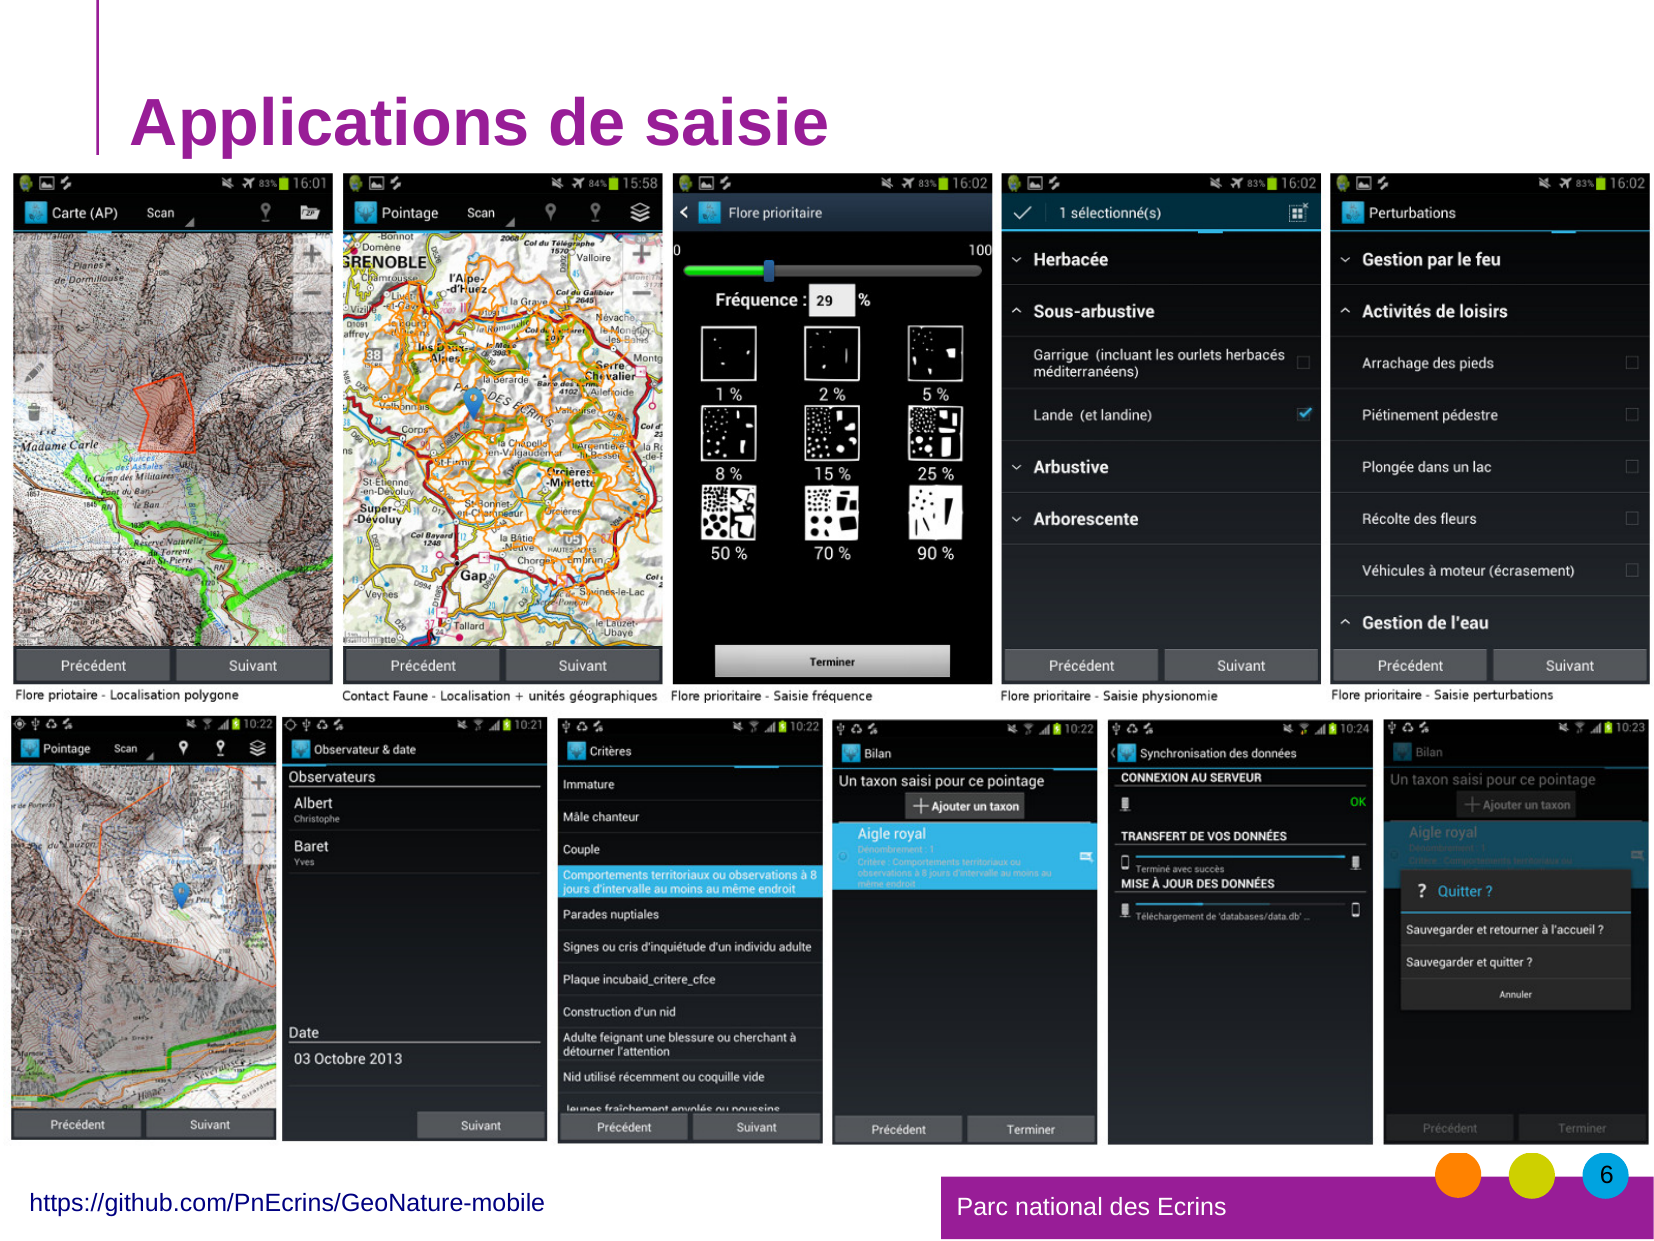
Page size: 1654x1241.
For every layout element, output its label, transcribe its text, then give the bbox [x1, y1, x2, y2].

picture [3, 710, 1654, 1153]
text_box https://github.com/PnEcrins/GeoNature-mobile [14, 1181, 569, 1224]
title Applications de saisie [129, 11, 1619, 160]
picture [3, 165, 1654, 706]
